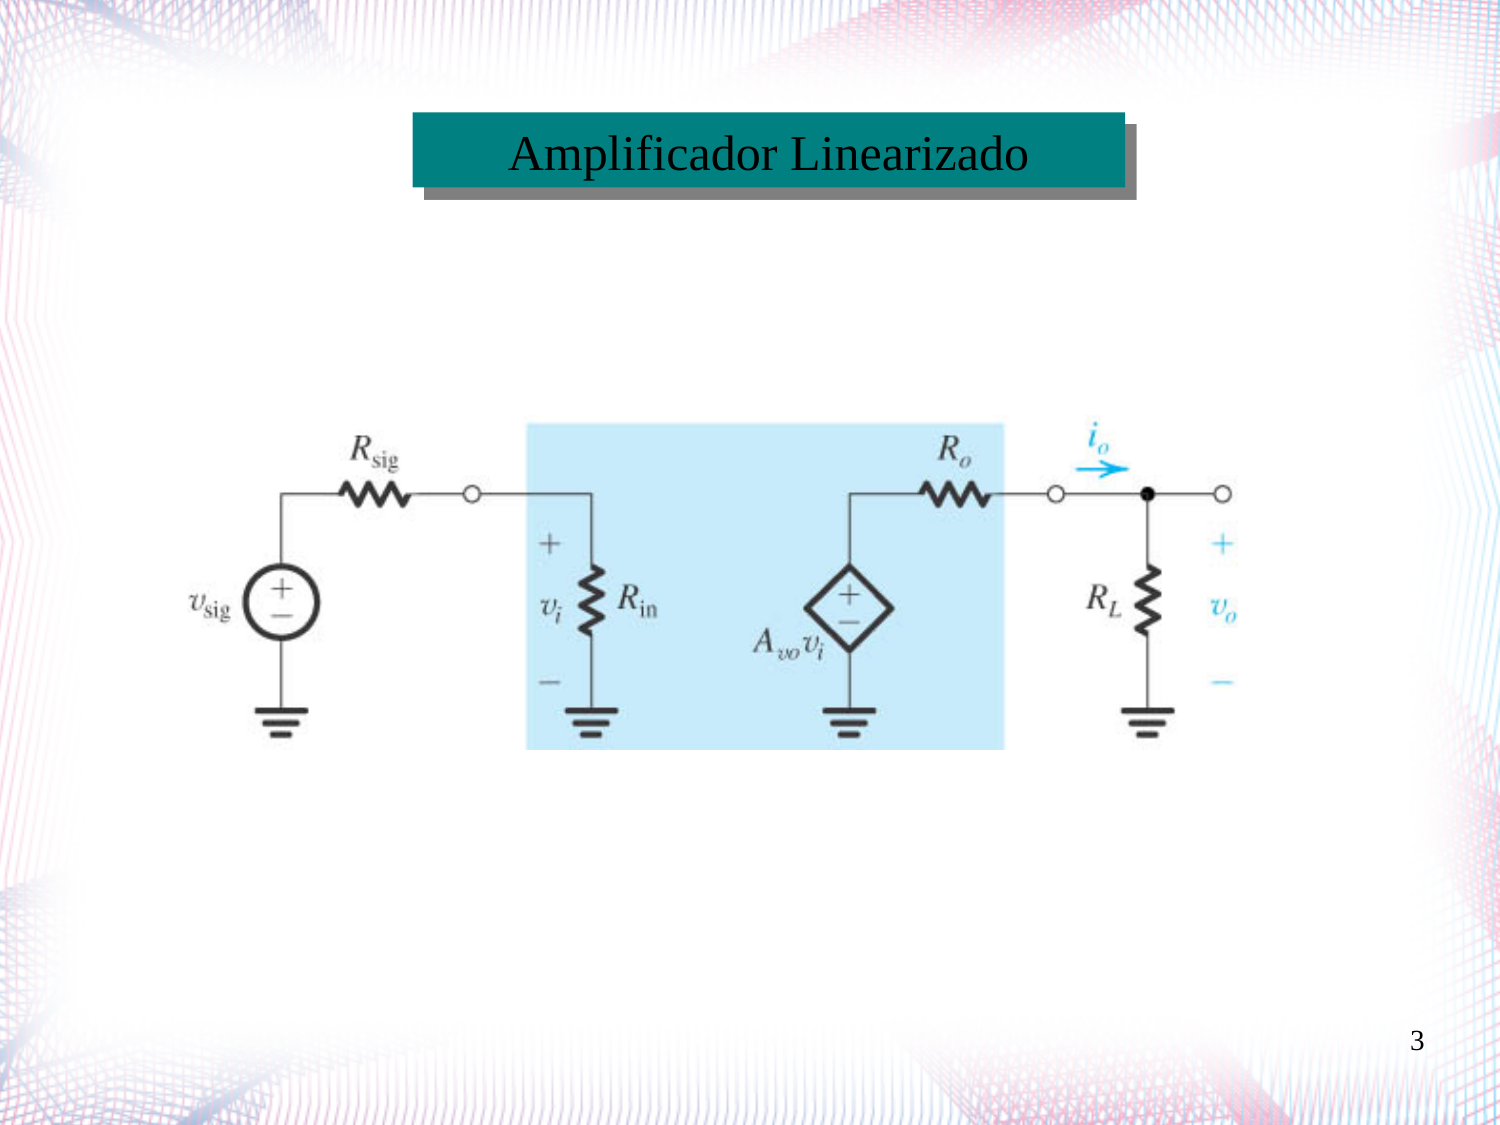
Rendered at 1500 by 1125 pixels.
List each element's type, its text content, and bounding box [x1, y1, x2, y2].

picture [0, 0, 1500, 1125]
text_box Amplificador Linearizado [412, 112, 1126, 188]
